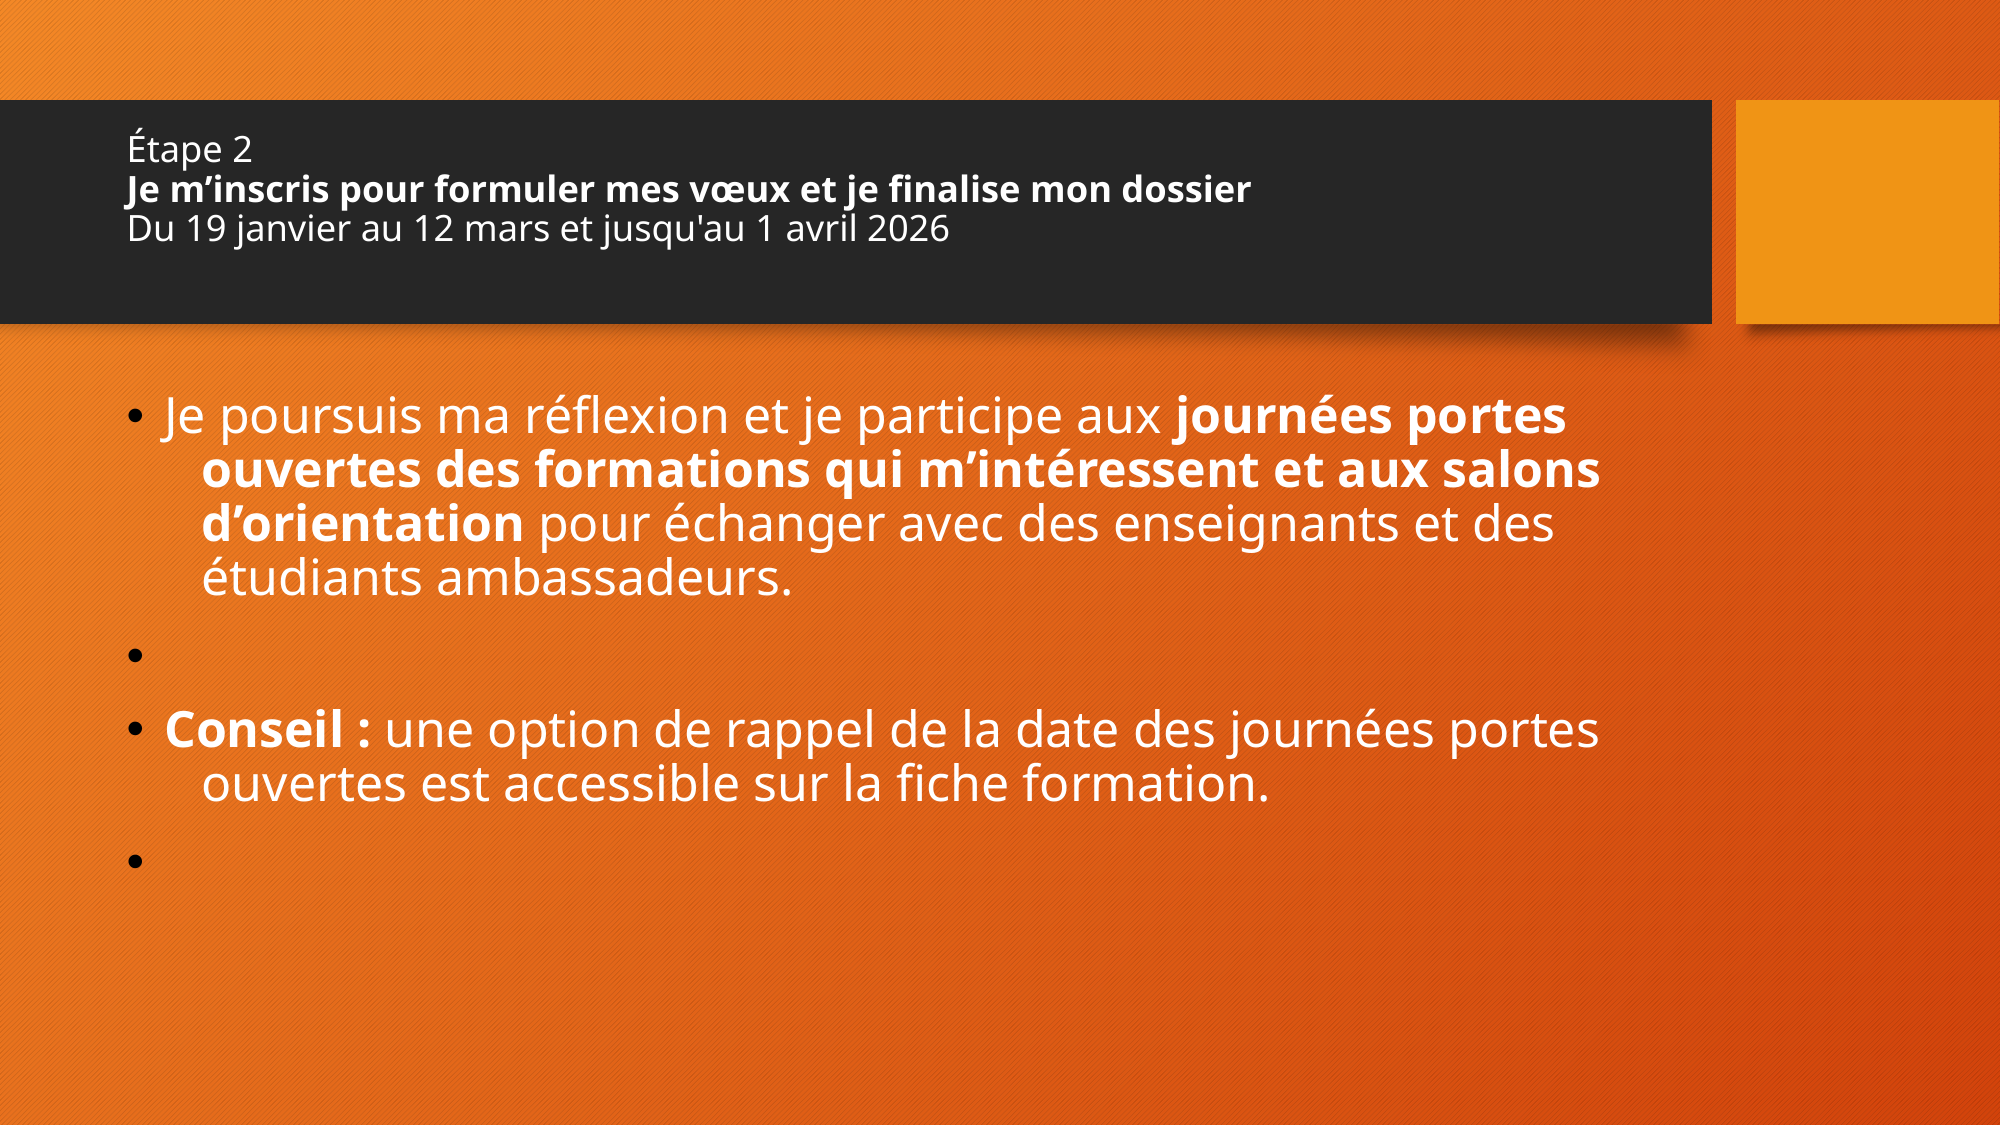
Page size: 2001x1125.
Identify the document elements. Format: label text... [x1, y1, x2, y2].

picture [0, 323, 1713, 376]
list Je poursuis ma réflexion et je participe aux journées portes ouvertes des formations qui m’intéressent et aux salons d’orientation pour échanger avec des enseignants et des étudiants ambassadeurs. Conseil : une option de rappel de la date des journées portes ouvertes est accessible sur la fiche formation. [111, 383, 1689, 974]
title Étape 2 Je m’inscris pour formuler mes vœux et je finalise mon dossier Du 19 janvier au 12 mars et jusqu'au 1 avril 2026 [111, 123, 1689, 301]
picture [1736, 323, 2000, 348]
